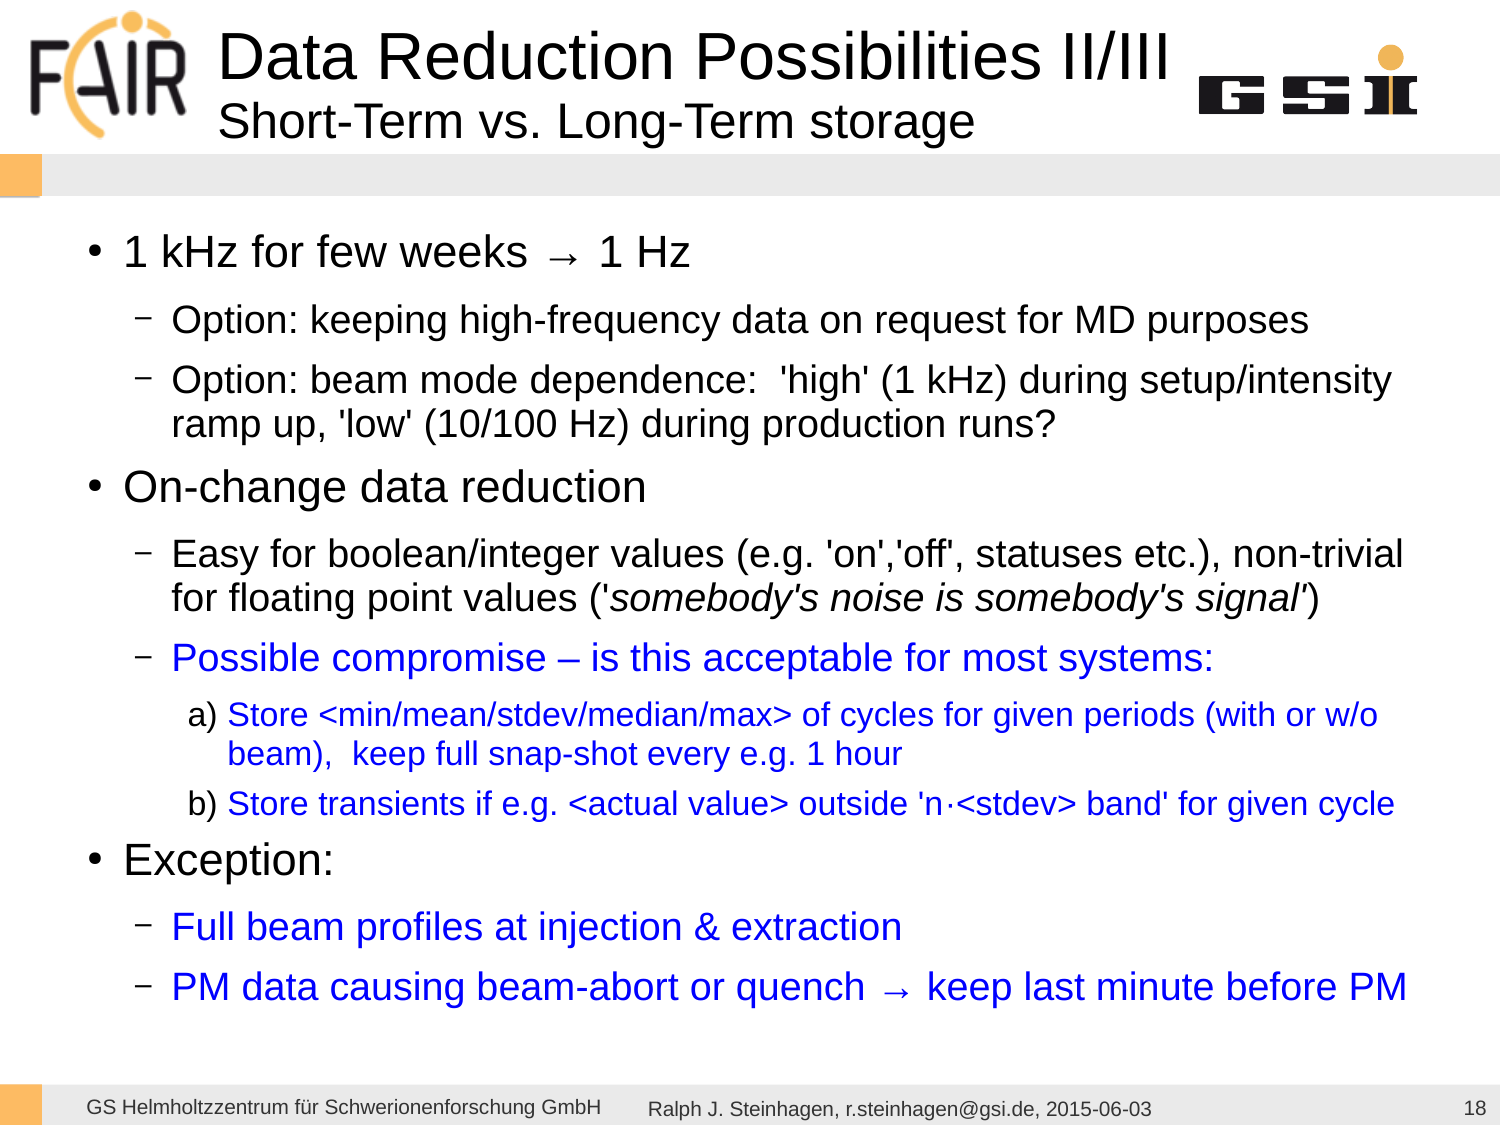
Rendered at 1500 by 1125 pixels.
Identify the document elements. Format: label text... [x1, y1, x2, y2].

picture [1197, 42, 1419, 117]
picture [30, 9, 187, 141]
title Data Reduction Possibilities II/III Short-Term vs. Long-Term storage [217, 9, 1182, 159]
list 1 kHz for few weeks → 1 Hz Option: keeping high-frequency data on request for MD purposes Option: beam mode dependence: 'high' (1 kHz) during setup/intensity ramp up, 'low' (10/100 Hz) during production runs? On-change data reduction Easy for boolean/integer values (e.g. 'on','off', statuses etc.), non-trivial for floating point values ('somebody's noise is somebody's signal') Possible compromise – is this acceptable for most systems: Store <min/mean/stdev/median/max> of cycles for given periods (with or w/o beam), keep full snap-shot every e.g. 1 hour Store transients if e.g. <actual value> outside 'n·<stdev> band' for given cycle Exception: Full beam profiles at injection & extraction PM data causing beam-abort or quench → keep last minute before PM [75, 226, 1425, 1050]
